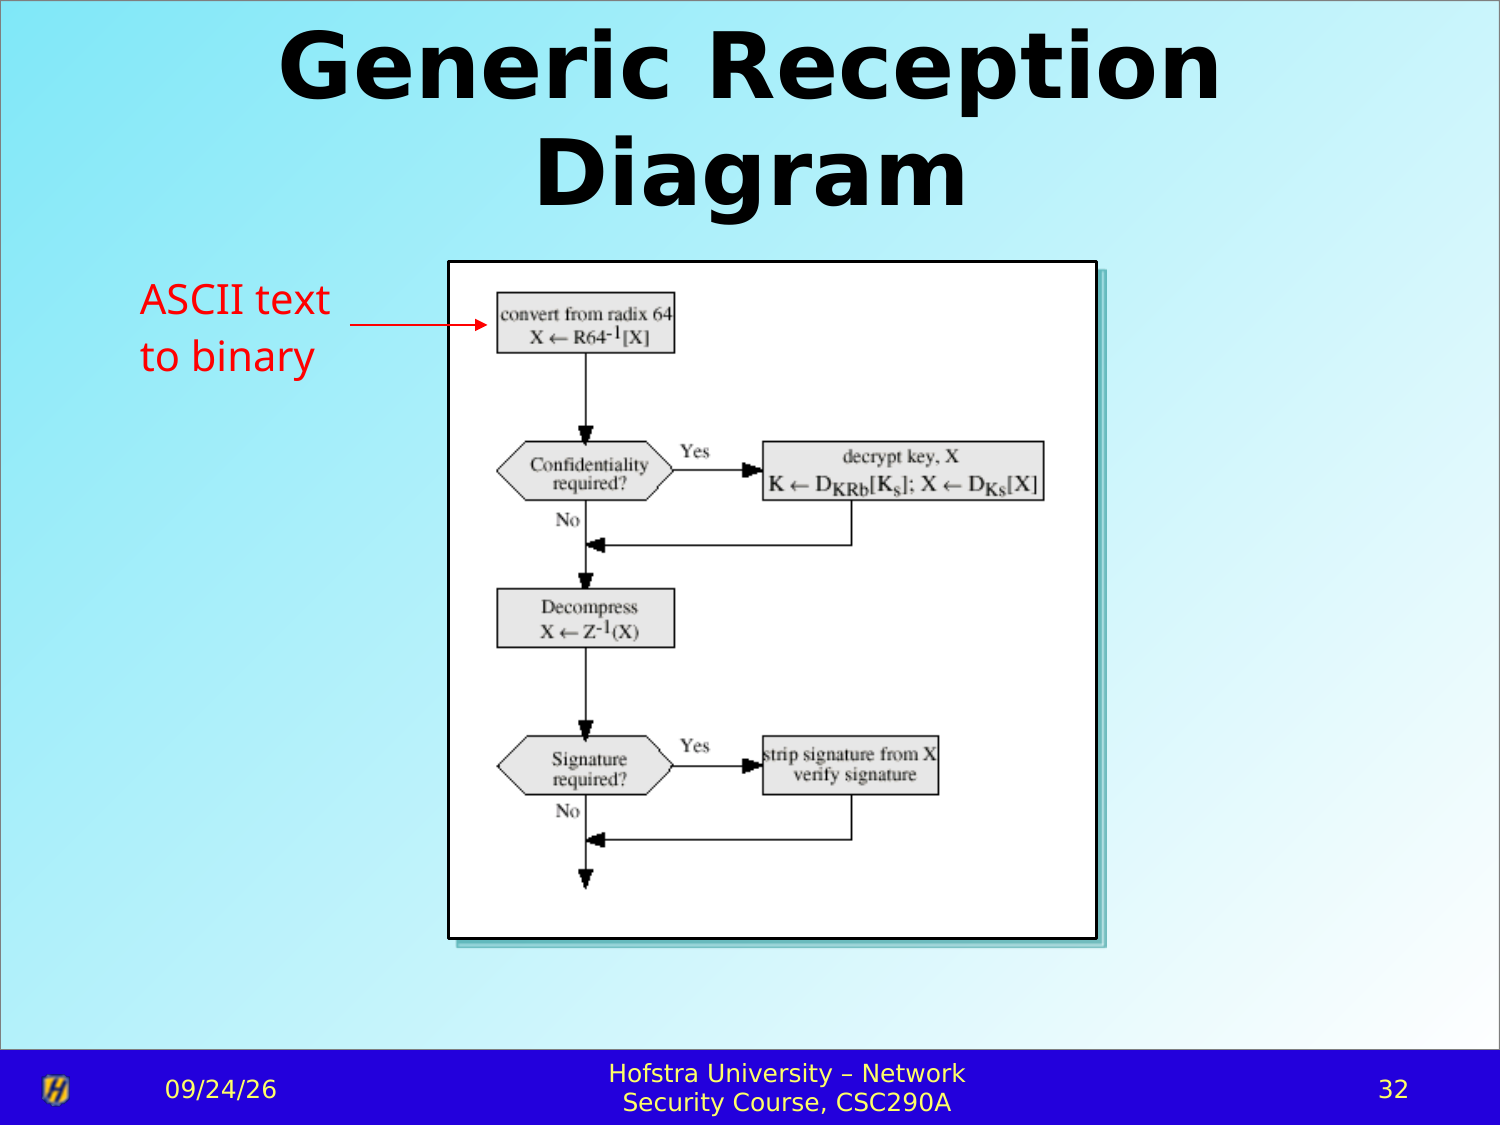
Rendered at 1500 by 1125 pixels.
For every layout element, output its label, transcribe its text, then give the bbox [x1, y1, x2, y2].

picture [37, 1072, 76, 1110]
picture [450, 262, 1095, 938]
text_box ASCII text to binary [124, 262, 346, 392]
title Generic Reception Diagram [112, 5, 1391, 236]
